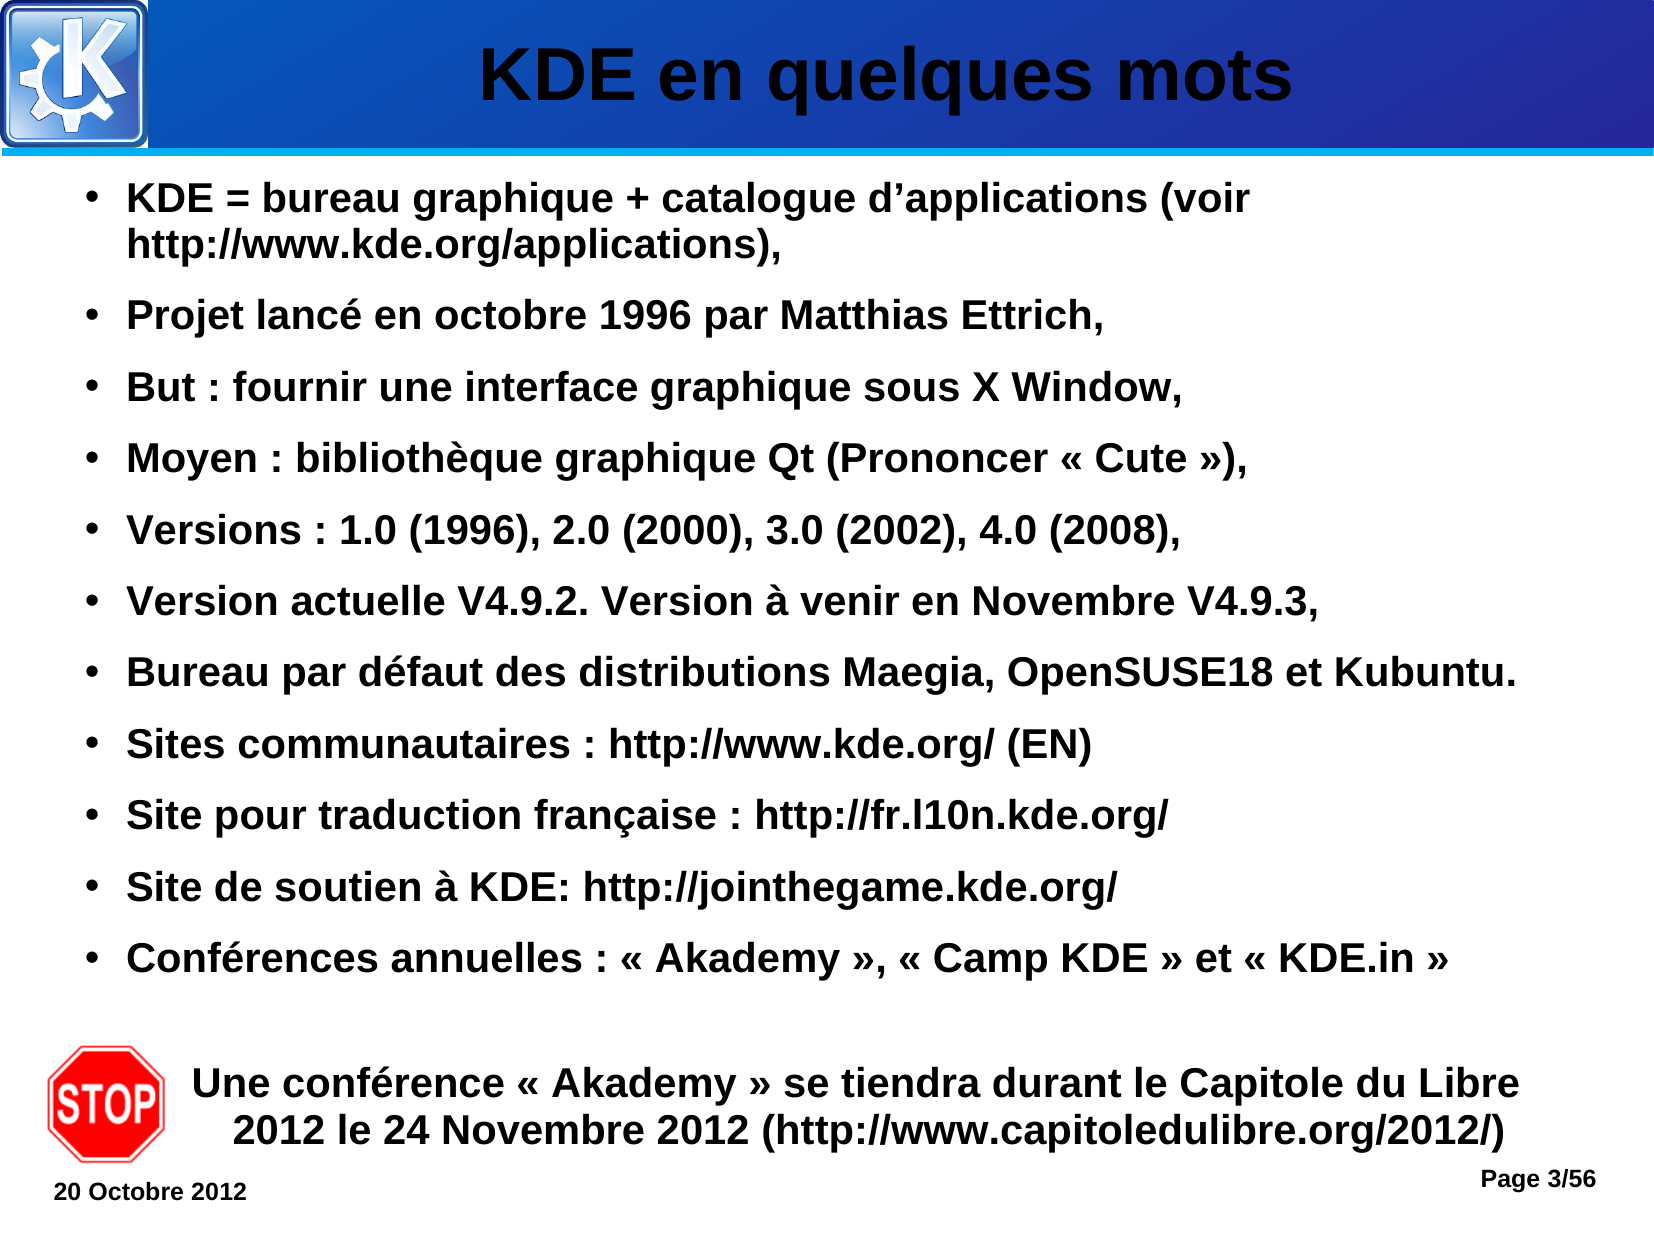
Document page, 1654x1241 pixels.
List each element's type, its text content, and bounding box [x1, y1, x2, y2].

text_box KDE en quelques mots [141, 0, 1654, 148]
picture [47, 1045, 166, 1164]
text_box KDE = bureau graphique + catalogue d’applications (voir http://www.kde.org/applications), Projet lancé en octobre 1996 par Matthias Ettrich, But : fournir une interface graphique sous X Window, Moyen : bibliothèque graphique Qt (Prononcer « Cute »), Versions : 1.0 (1996), 2.0 (2000), 3.0 (2002), 4.0 (2008), Version actuelle V4.9.2. Version à venir en Novembre V4.9.3, Bureau par défaut des distributions Maegia, OpenSUSE18 et Kubuntu. Sites communautaires : http://www.kde.org/ (EN) Site pour traduction française : http://fr.l10n.kde.org/ Site de soutien à KDE: http://jointhegame.kde.org/ Conférences annuelles : « Akademy », « Camp KDE » et « KDE.in » [70, 171, 1595, 1010]
text_box Une conférence « Akademy » se tiendra durant le Capitole du Libre 2012 le 24 Novembre 2012 (http://www.capitoledulibre.org/2012/) [177, 1056, 1560, 1170]
picture [0, 0, 141, 148]
